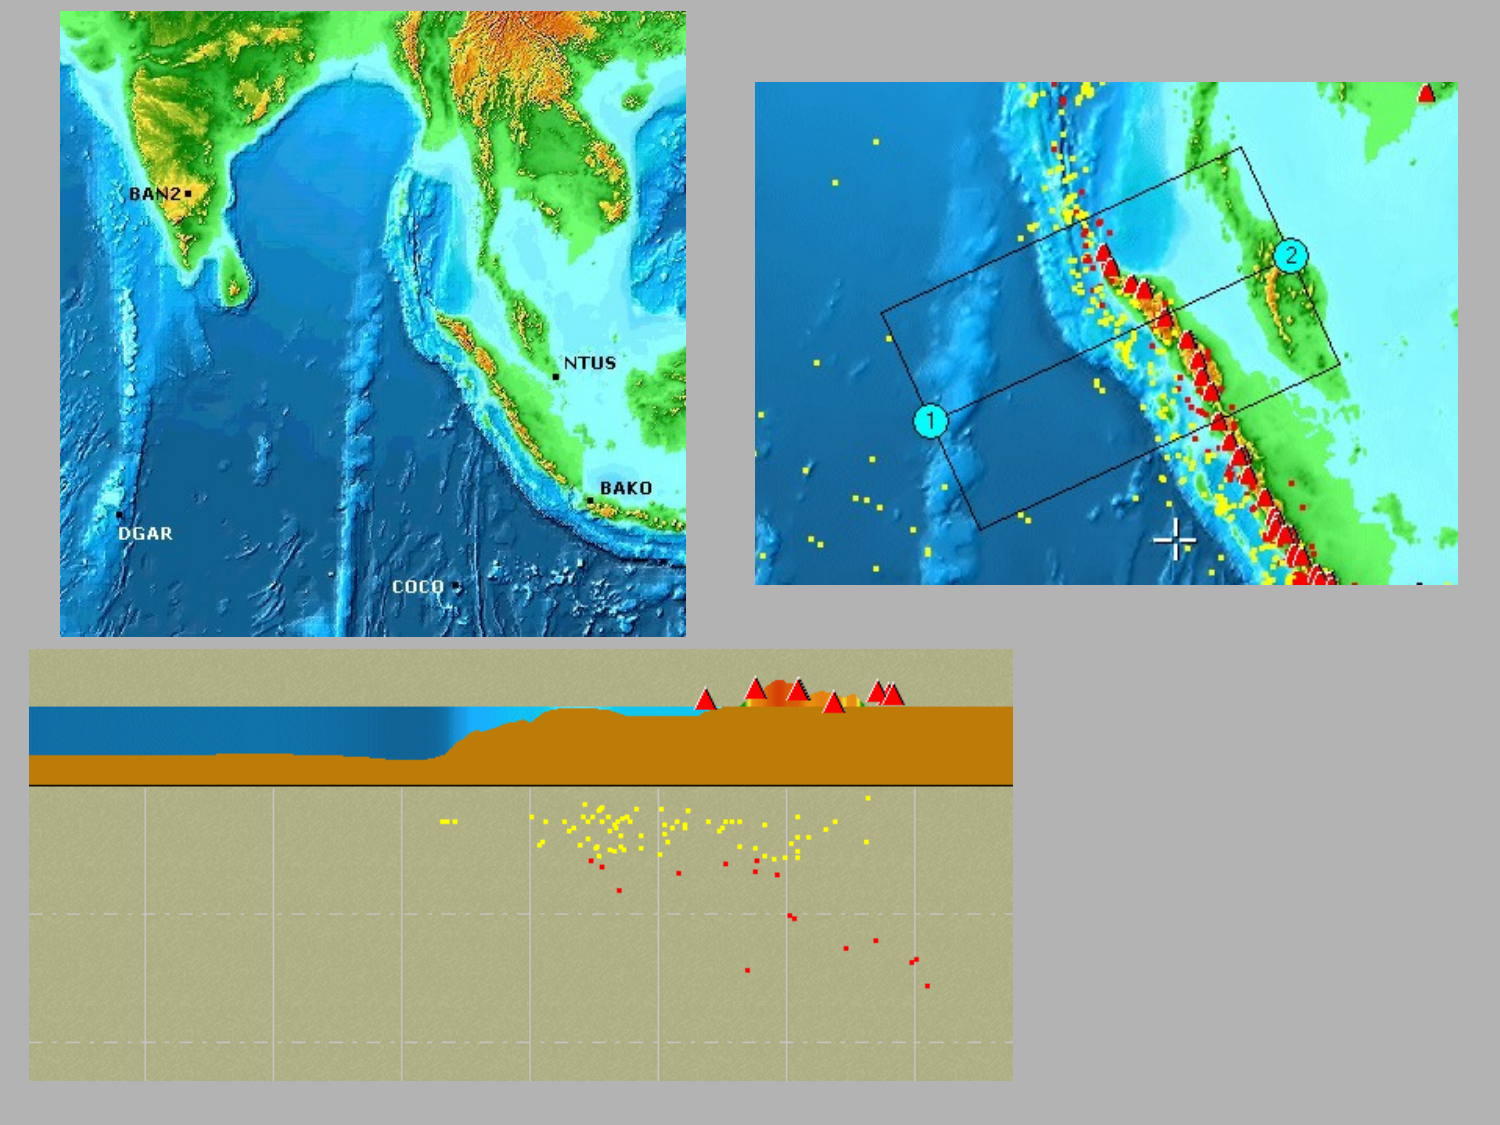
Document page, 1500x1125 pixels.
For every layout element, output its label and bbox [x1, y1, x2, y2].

picture [677, 280, 686, 285]
picture [60, 11, 686, 637]
picture [656, 284, 663, 290]
picture [675, 254, 681, 261]
picture [1043, 112, 1047, 122]
picture [673, 269, 686, 278]
picture [29, 649, 1013, 1081]
picture [755, 82, 1458, 585]
